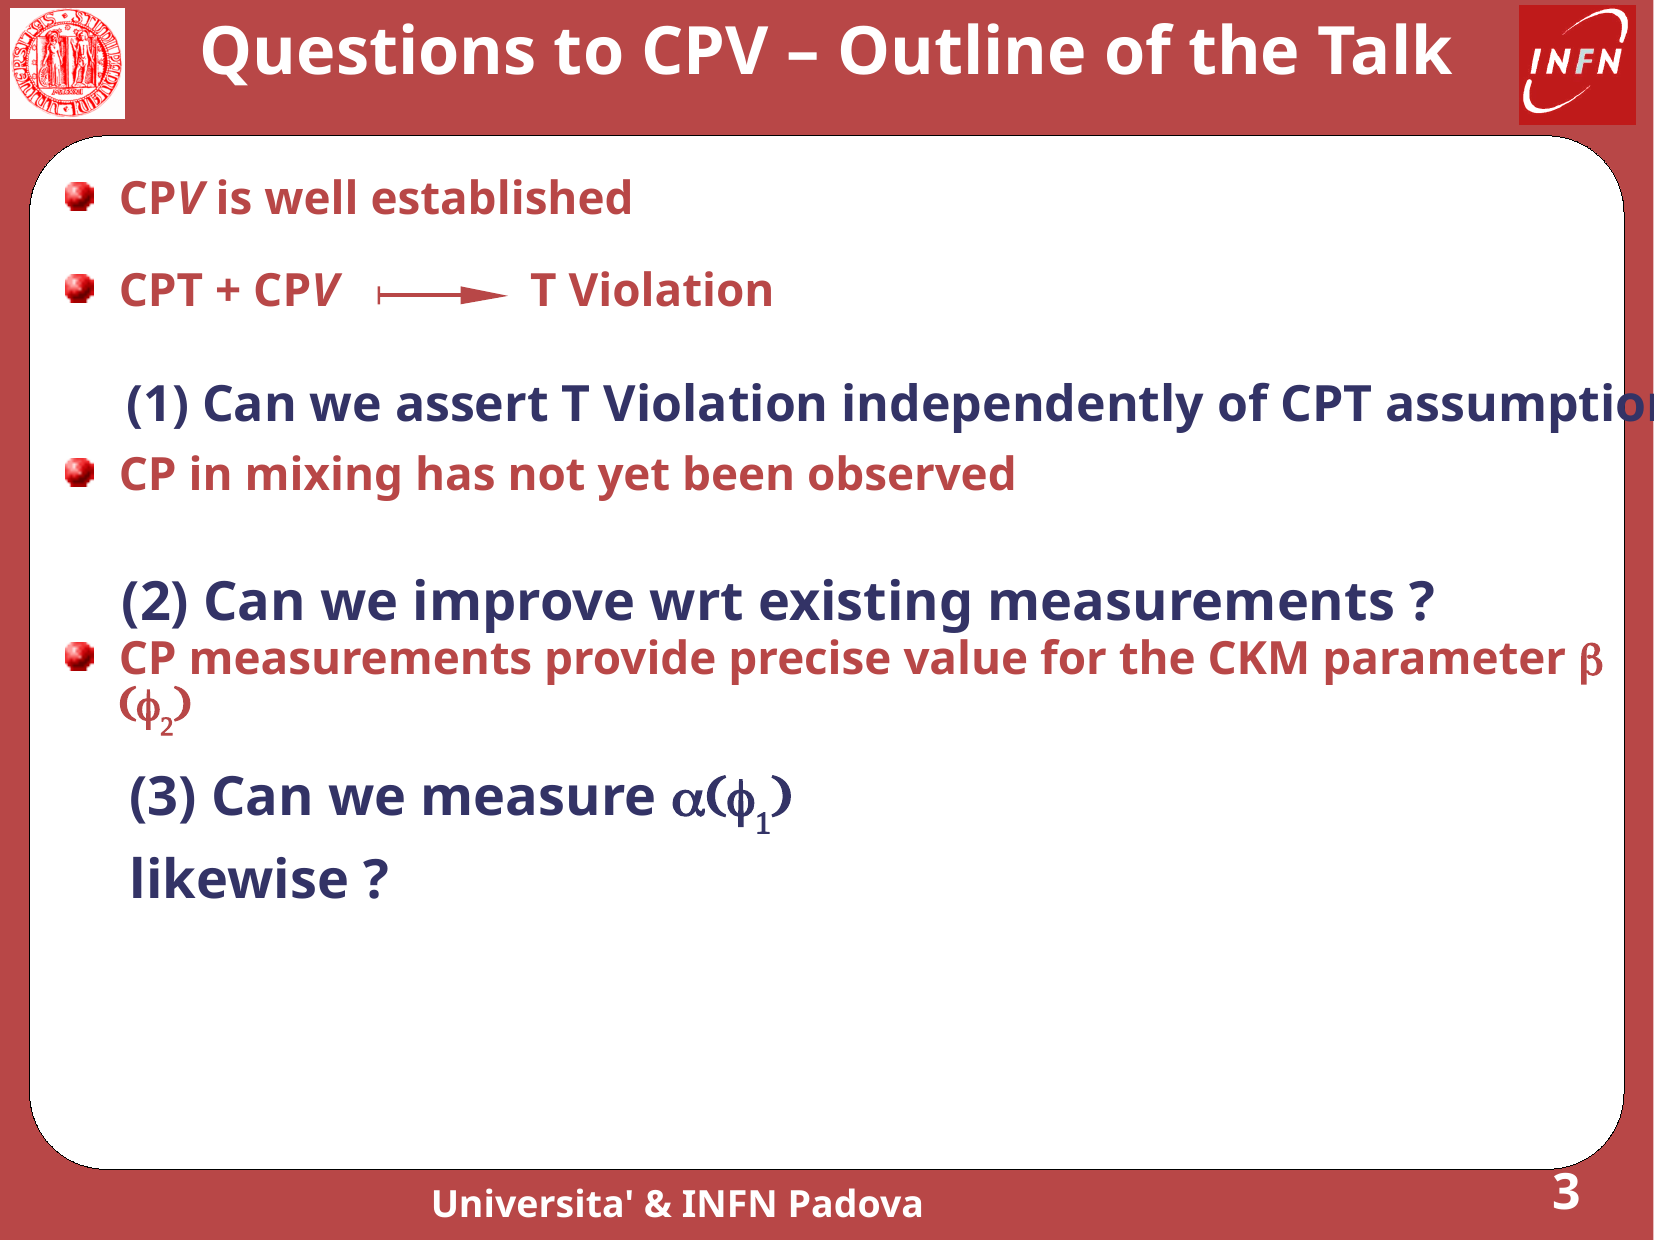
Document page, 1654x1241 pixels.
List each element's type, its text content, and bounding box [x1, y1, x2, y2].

text_box (3) Can we measure a(f1) likewise ? [129, 757, 1004, 846]
text_box (1) Can we assert T Violation independently of CPT assumption ? [112, 360, 1580, 453]
list CPV is well established CPT + CPV T Violation CP in mixing has not yet been observed CP measurements provide precise value for the CKM parameter b (f2) [38, 165, 1625, 1176]
title Questions to CPV – Outline of the Talk [82, 0, 1571, 99]
text_box (2) Can we improve wrt existing measurements ? [106, 555, 1273, 654]
